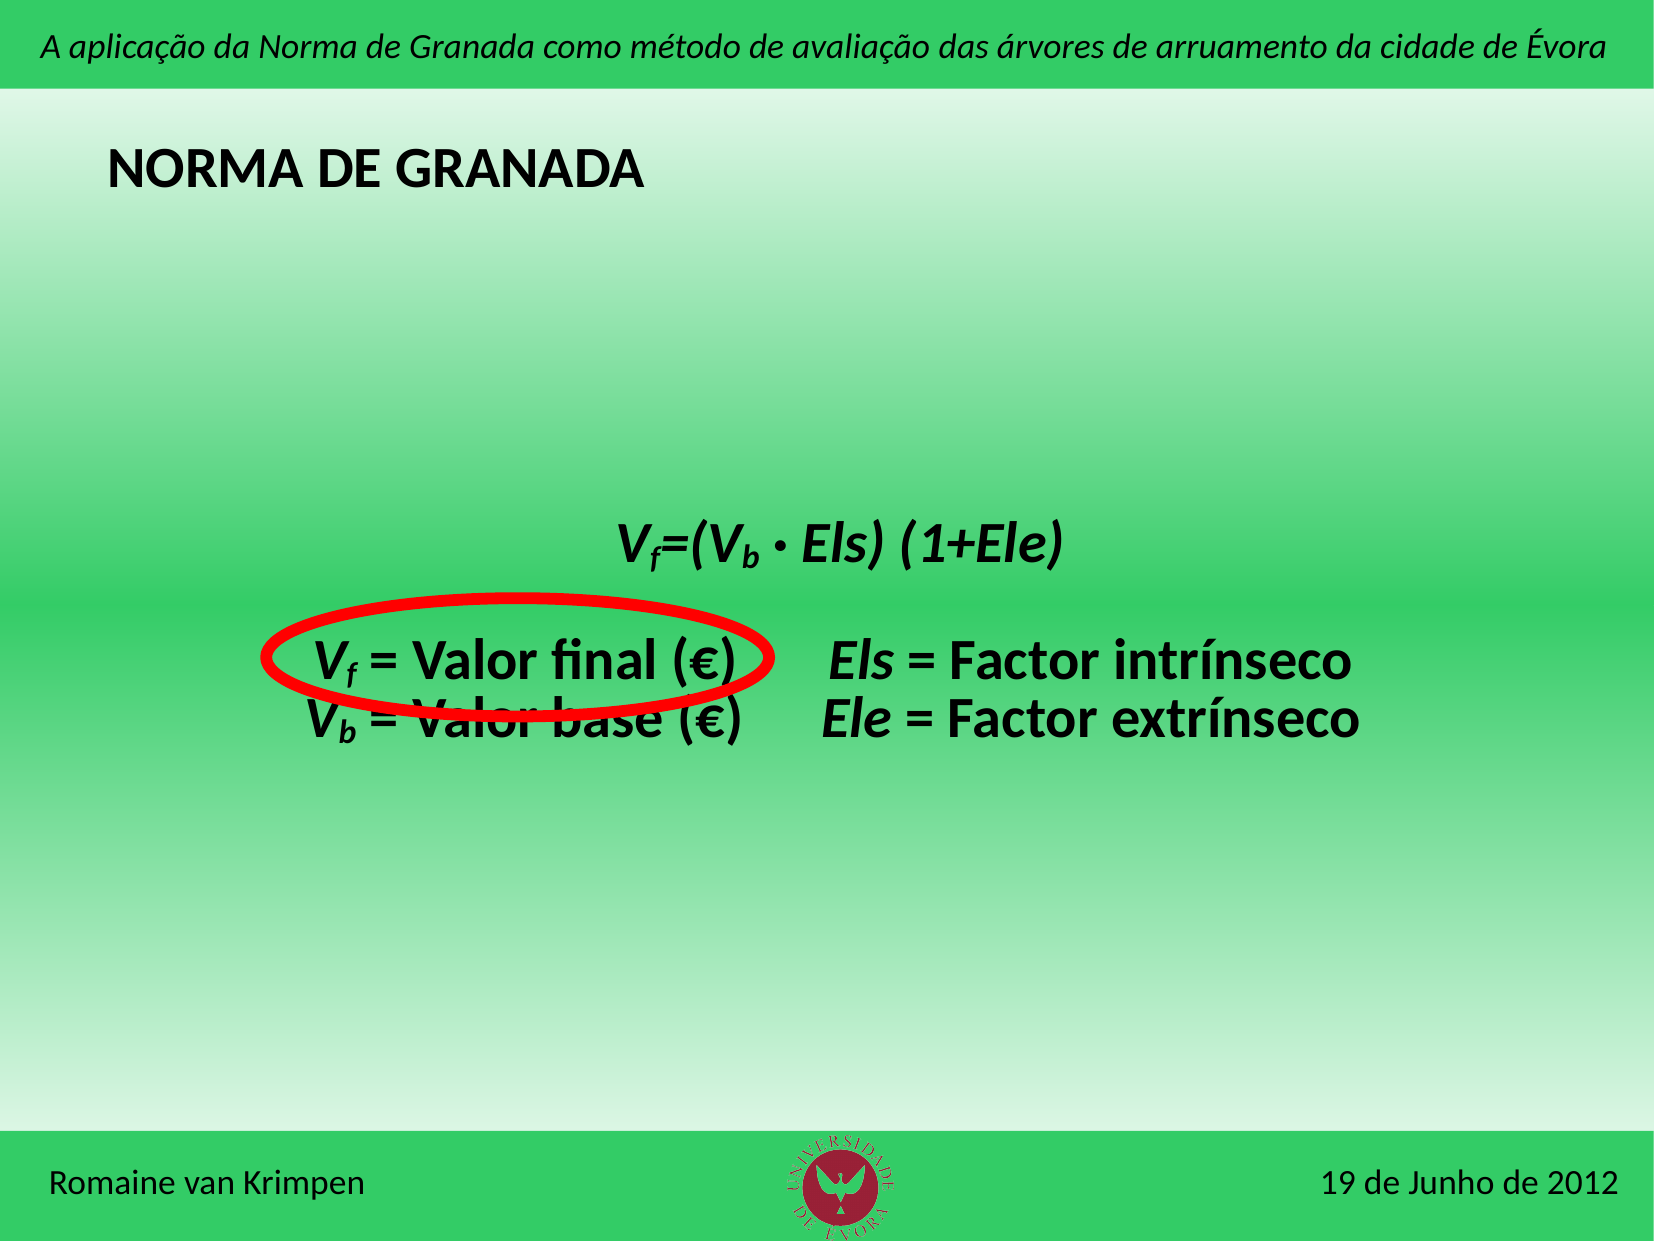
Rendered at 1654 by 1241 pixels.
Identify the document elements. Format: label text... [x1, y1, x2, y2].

text_box NORMA DE GRANADA [78, 132, 1587, 214]
picture [787, 1135, 894, 1241]
text_box Vf=(Vb · Els) (1+Ele) Vf = Valor final (€) Els = Factor intrínseco Vb = Valor base (€) Ele = Factor extrínseco [78, 289, 1587, 1040]
